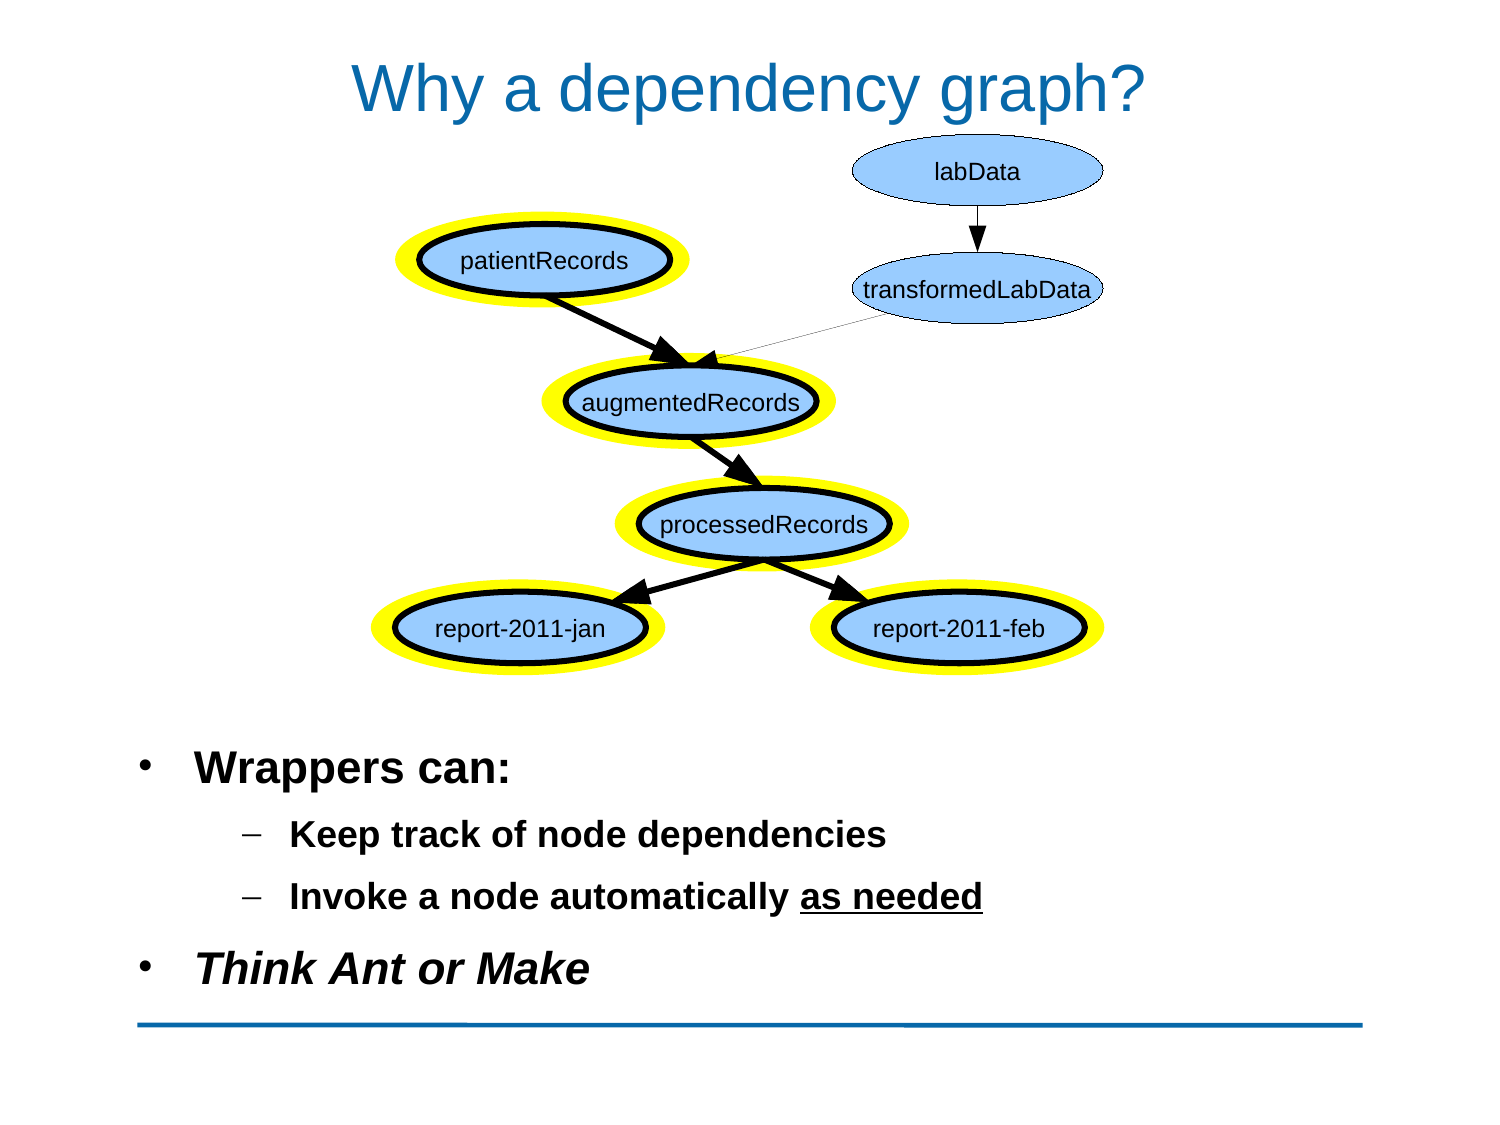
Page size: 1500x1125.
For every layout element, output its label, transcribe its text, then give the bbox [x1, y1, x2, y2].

text_box [716, 353, 729, 358]
text_box [614, 477, 759, 569]
text_box [370, 579, 666, 676]
text_box [756, 475, 910, 570]
text_box processedRecords [638, 487, 890, 560]
text_box [680, 352, 708, 364]
text_box [738, 563, 783, 572]
text_box [541, 354, 701, 449]
text_box transformedLabData [852, 252, 1104, 324]
text_box report-2011-jan [394, 591, 647, 664]
text_box patientRecords [419, 223, 671, 296]
text_box report-2011-feb [833, 591, 1085, 664]
text_box [809, 579, 1105, 676]
text_box labData [852, 134, 1104, 206]
text_box [698, 355, 836, 449]
list Wrappers can: Keep track of node dependencies Invoke a node automatically as needed Think Ant or Make [115, 720, 1387, 1005]
title Why a dependency graph? [0, 6, 1500, 149]
text_box [395, 211, 690, 308]
text_box augmentedRecords [565, 365, 817, 437]
